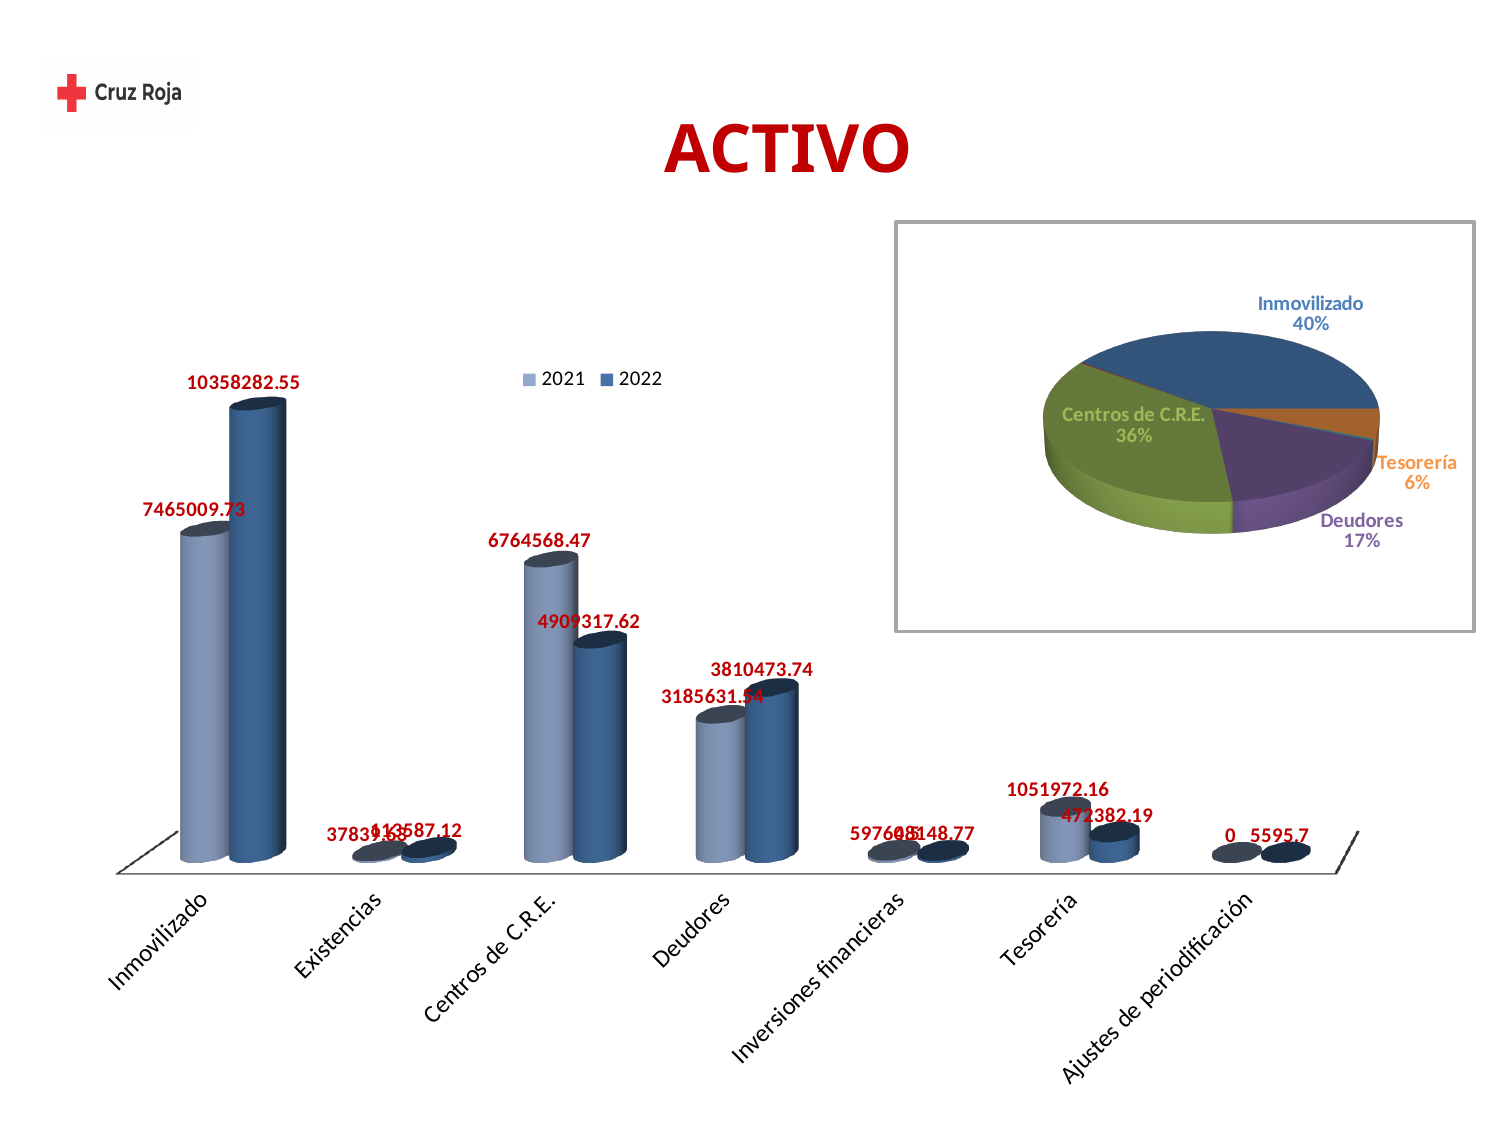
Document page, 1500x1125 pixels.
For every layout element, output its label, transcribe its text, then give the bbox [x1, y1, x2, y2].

chart [76, 219, 1477, 1106]
text_box ACTIVO [242, 98, 1335, 194]
